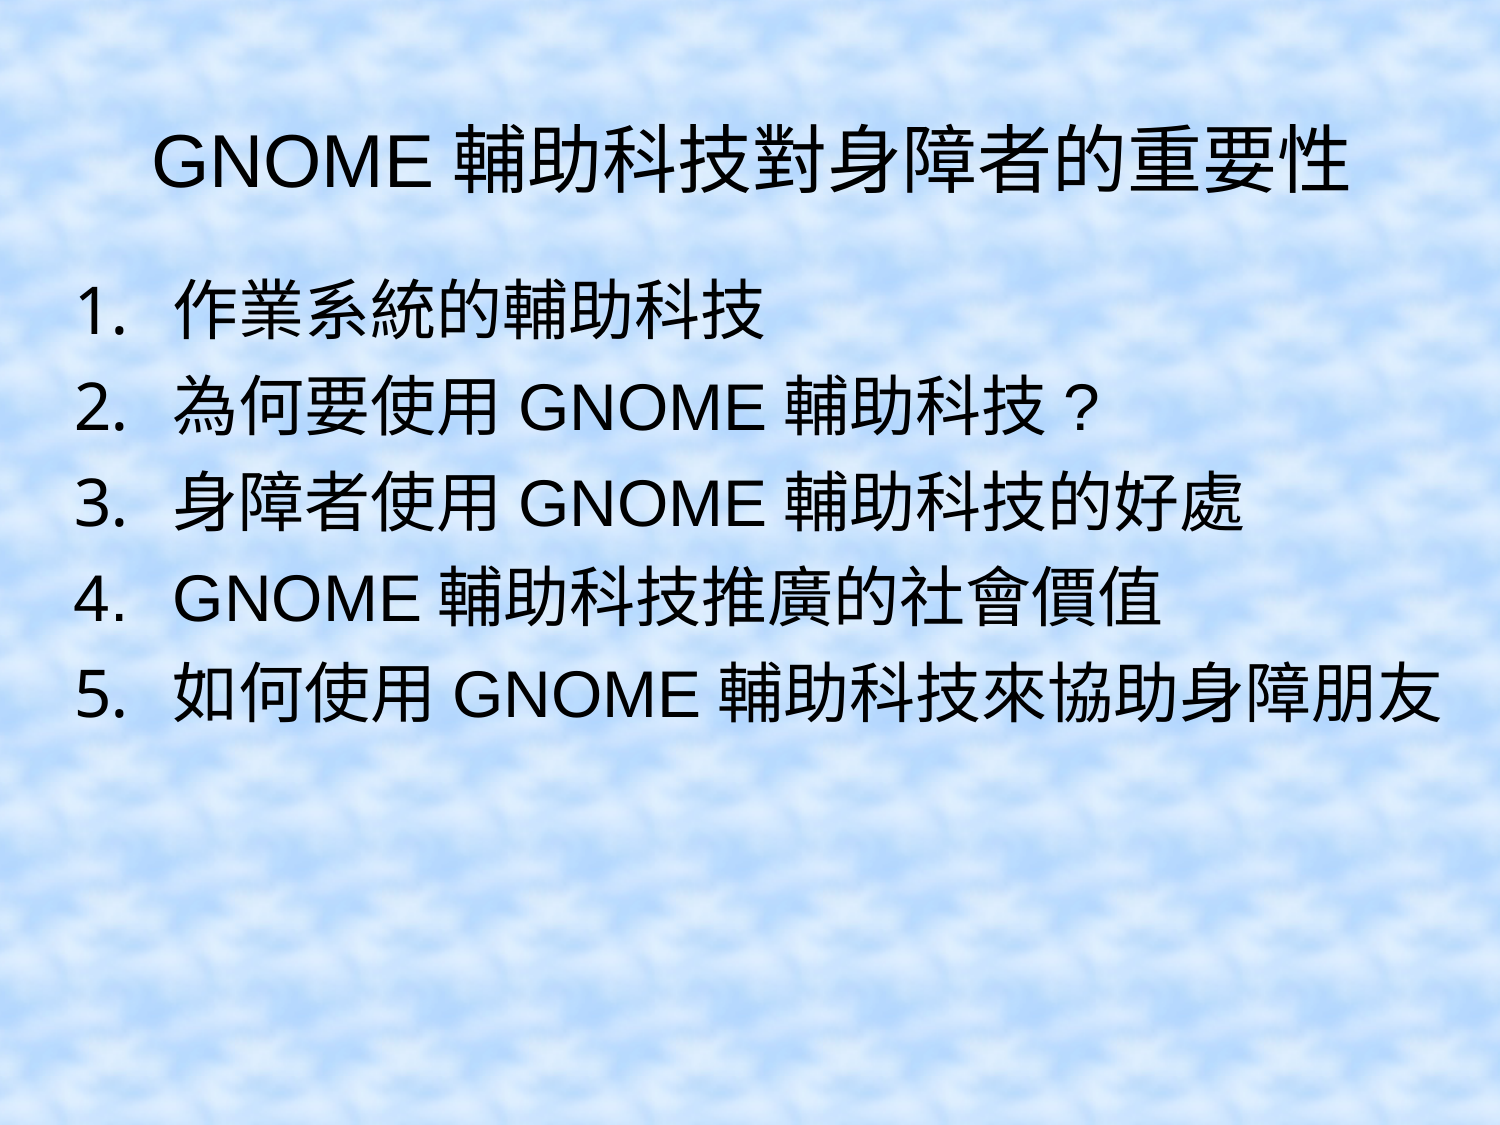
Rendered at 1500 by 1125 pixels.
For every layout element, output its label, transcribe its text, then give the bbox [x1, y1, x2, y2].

picture [0, 0, 1500, 1125]
title GNOME輔助科技對身障者的重要性 [76, 66, 1427, 250]
list 作業系統的輔助科技 為何要使用GNOME輔助科技? 身障者使用GNOME輔助科技的好處 GNOME輔助科技推廣的社會價值 如何使用GNOME輔助科技來協助身障朋友 [59, 260, 1459, 752]
